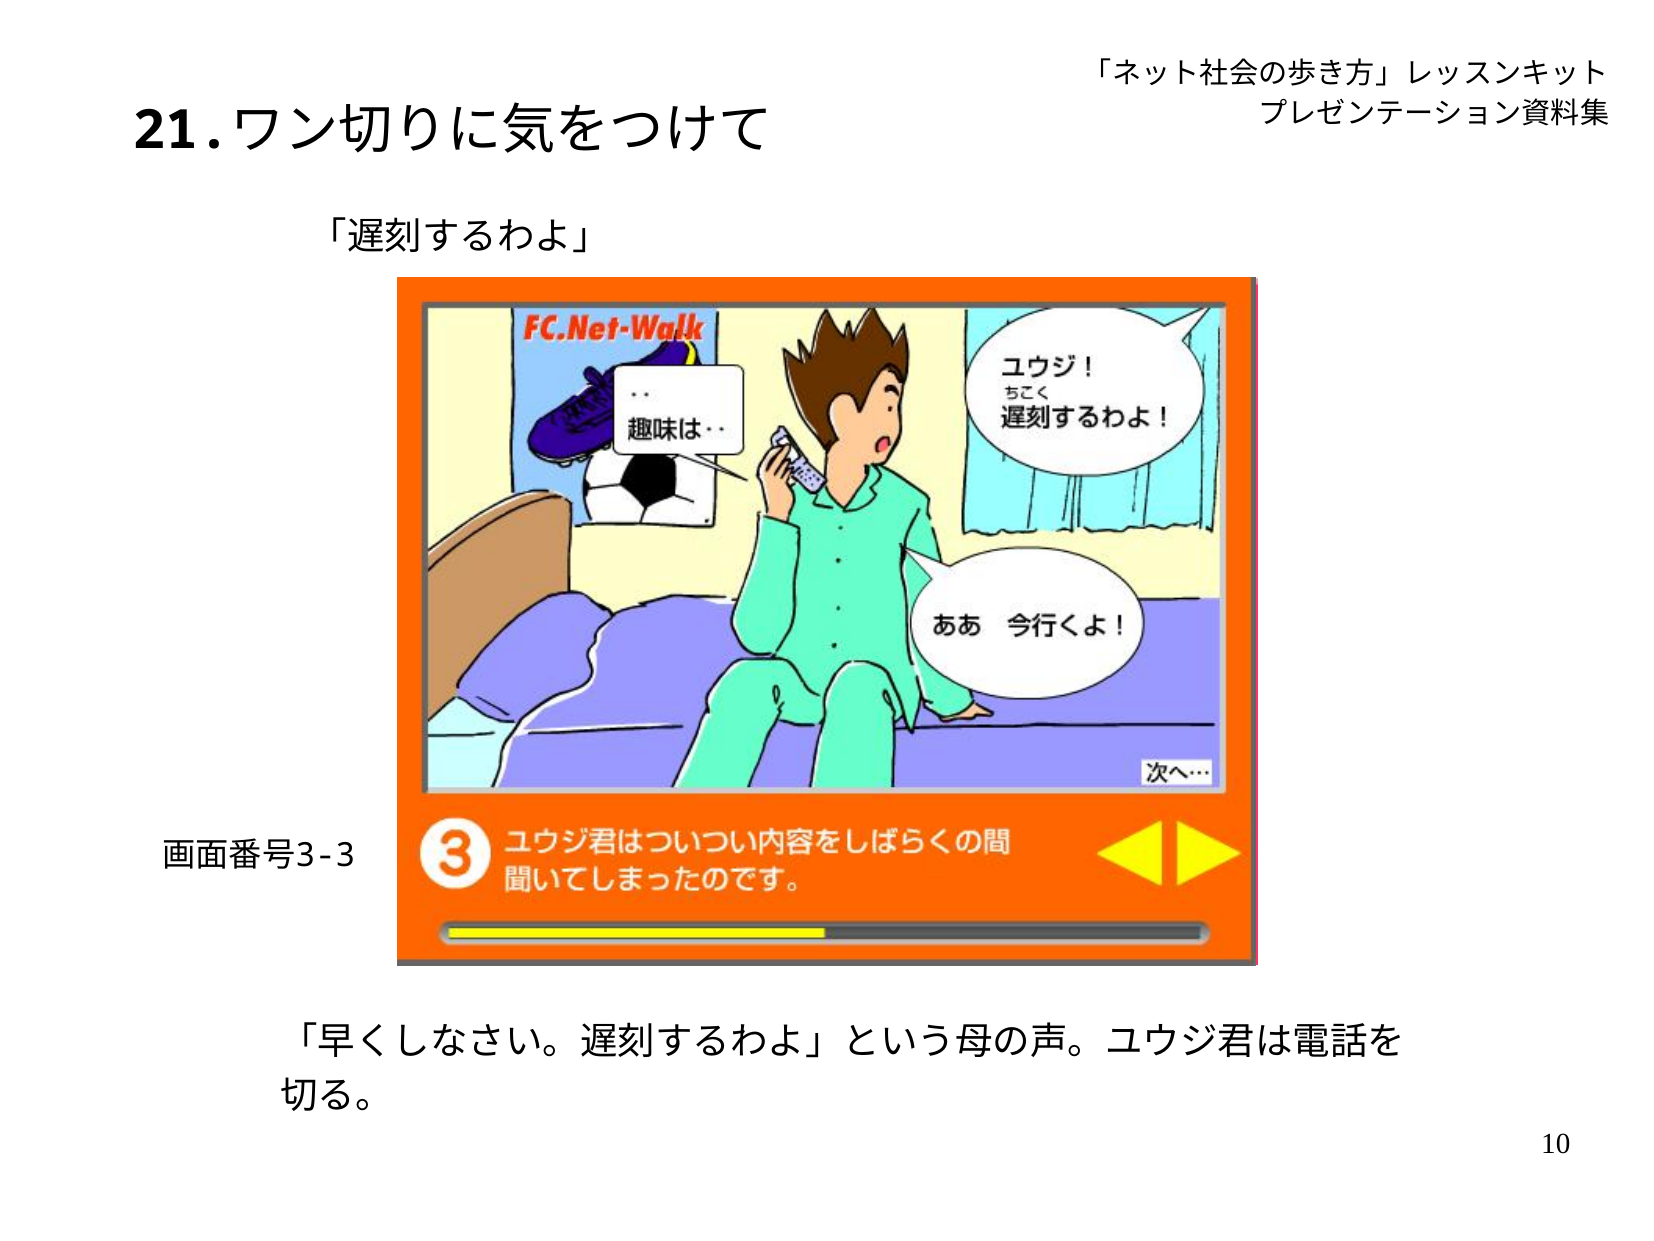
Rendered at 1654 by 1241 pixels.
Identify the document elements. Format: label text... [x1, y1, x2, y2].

text_box 21.ワン切りに気をつけて [118, 88, 1241, 169]
text_box 「ネット社会の歩き方」レッスンキット プレゼンテーション資料集 [1062, 44, 1625, 139]
text_box 画面番号3-3 [147, 826, 384, 882]
text_box 「早くしなさい。遅刻するわよ」という母の声。ユウジ君は電話を切る。 [265, 1003, 1447, 1128]
text_box 「遅刻するわよ」 [295, 206, 946, 267]
picture [397, 277, 1258, 966]
